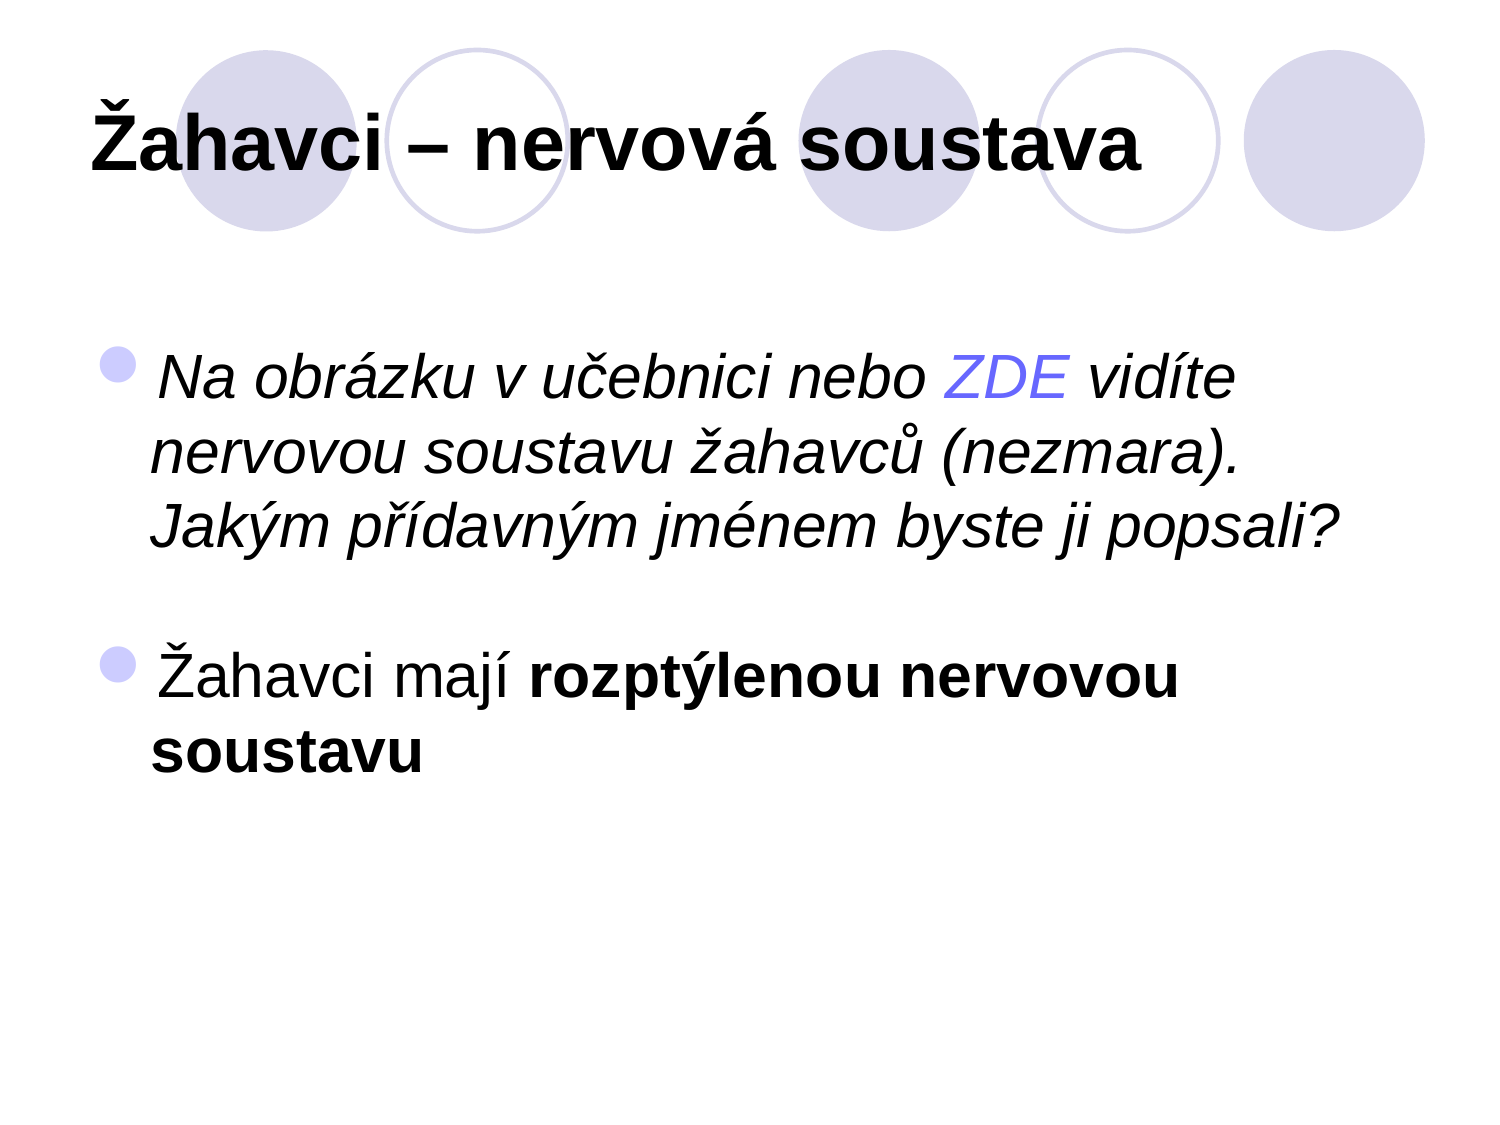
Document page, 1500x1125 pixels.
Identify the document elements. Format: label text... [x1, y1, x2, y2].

title Žahavci – nervová soustava [75, 45, 1426, 233]
list Na obrázku v učebnici nebo ZDE vidíte nervovou soustavu žahavců (nezmara). Jakým přídavným jménem byste ji popsali? Žahavci mají rozptýlenou nervovou soustavu [79, 328, 1430, 1072]
